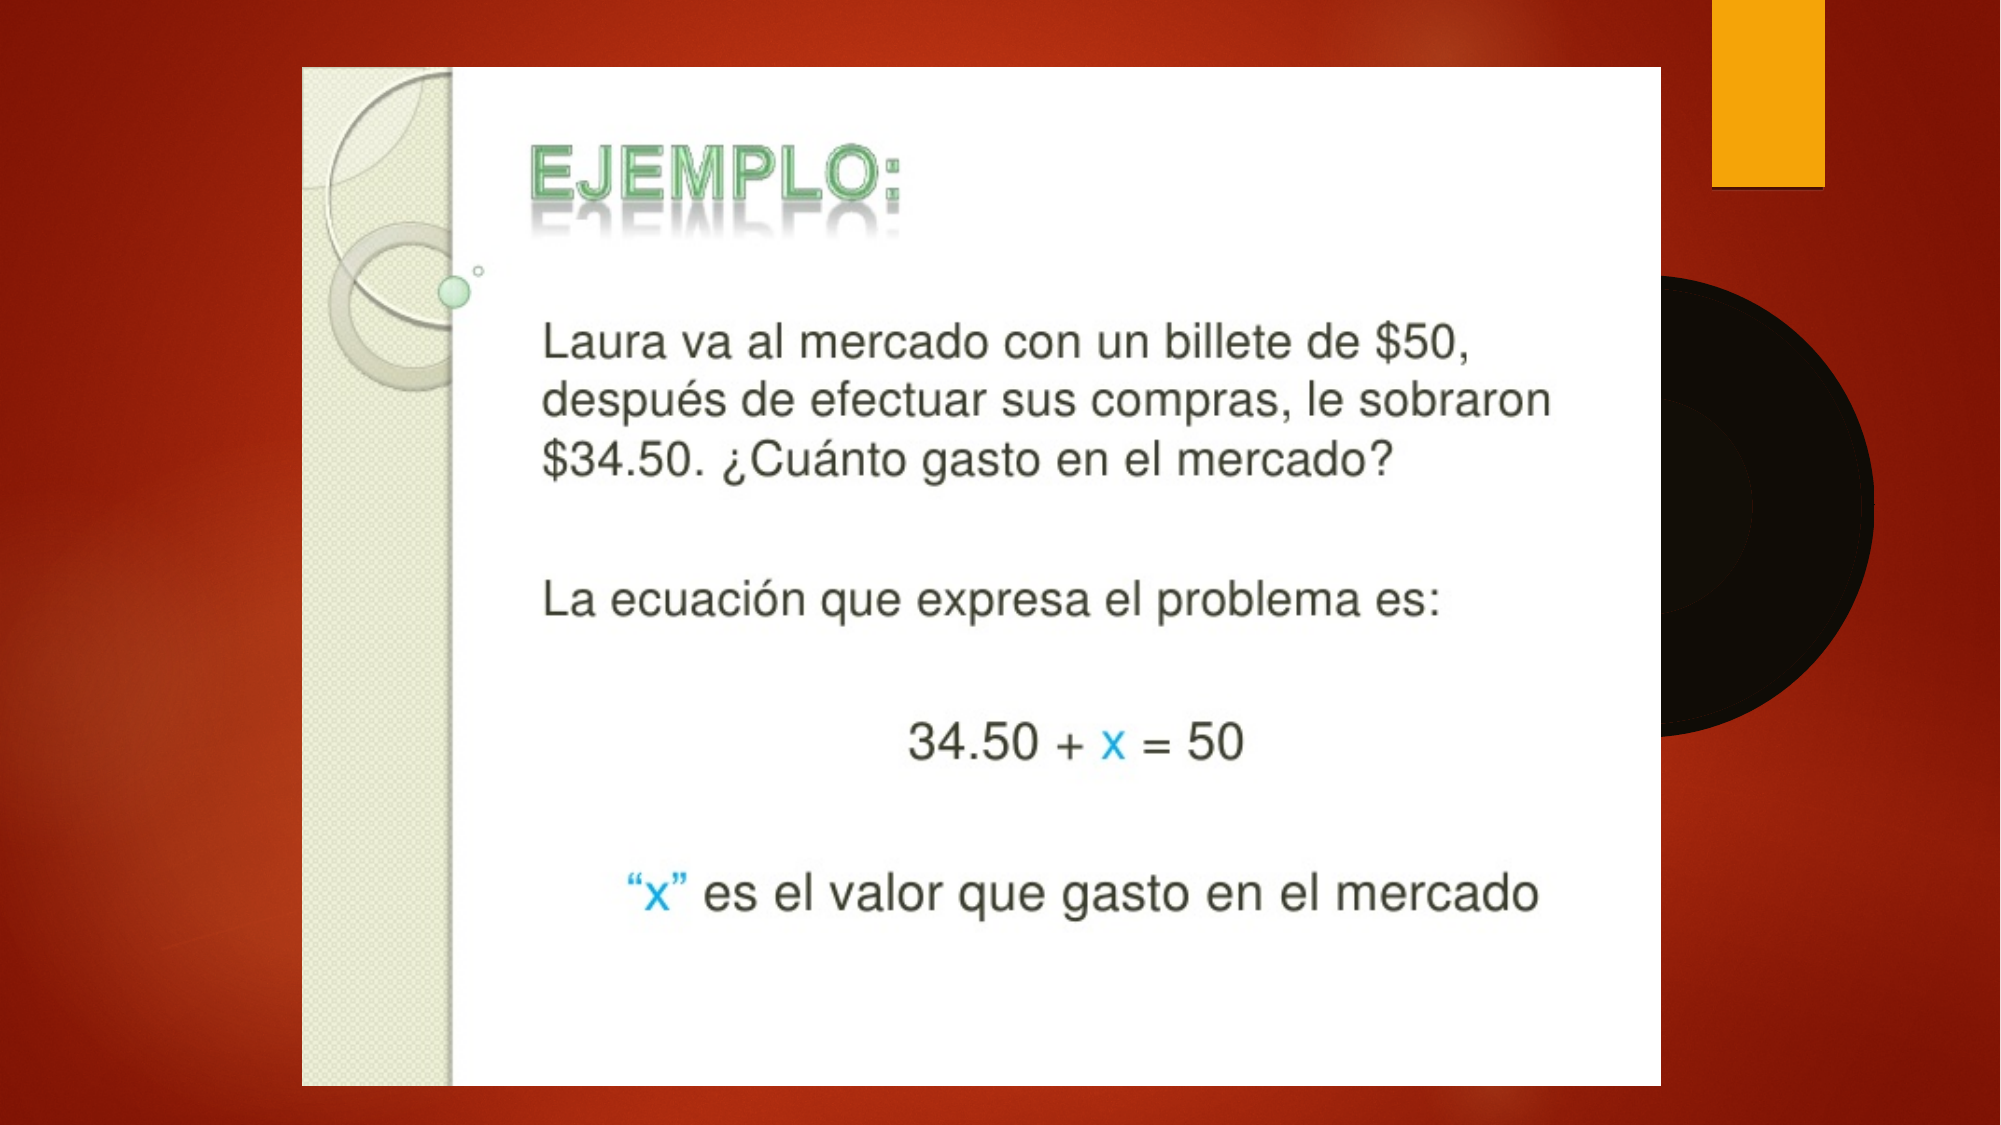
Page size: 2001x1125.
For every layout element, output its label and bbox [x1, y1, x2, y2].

picture [302, 67, 1661, 1086]
